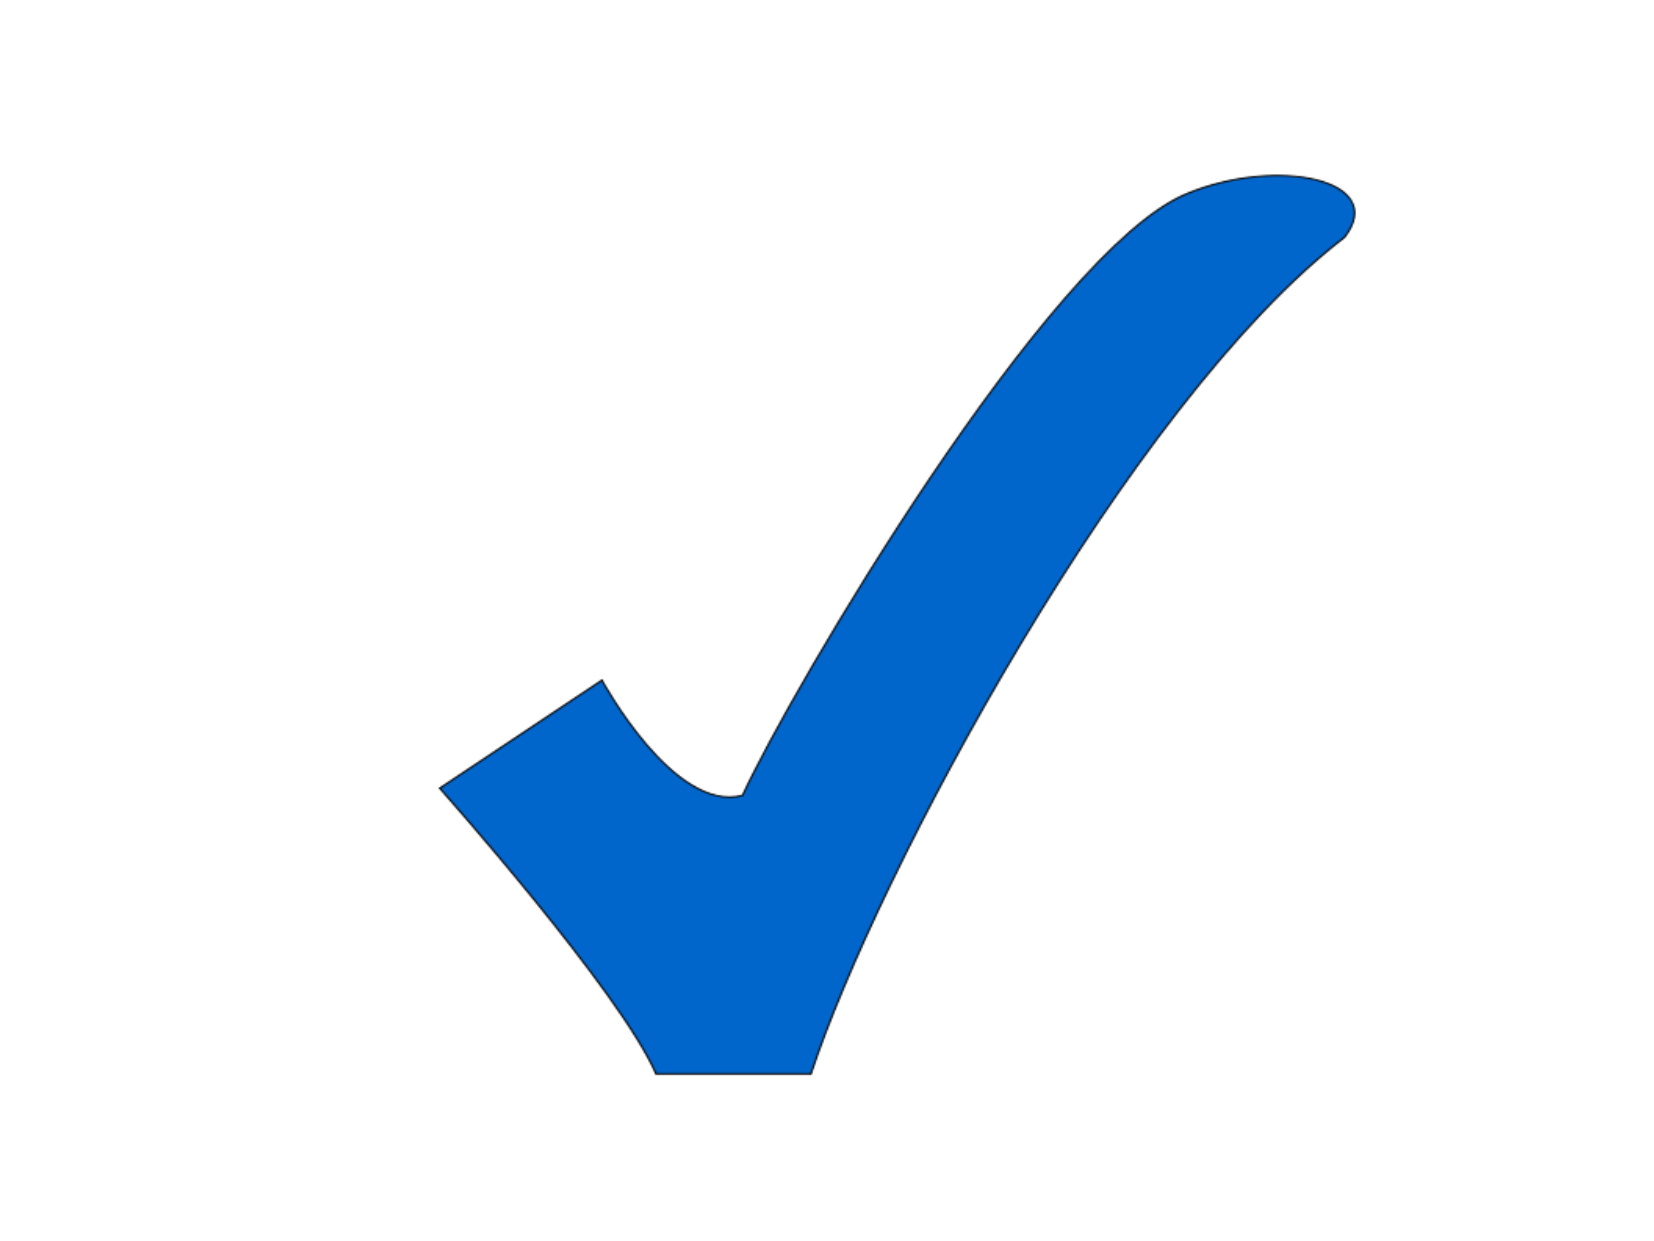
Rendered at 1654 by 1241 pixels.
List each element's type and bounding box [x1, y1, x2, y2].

picture [428, 156, 1367, 1094]
